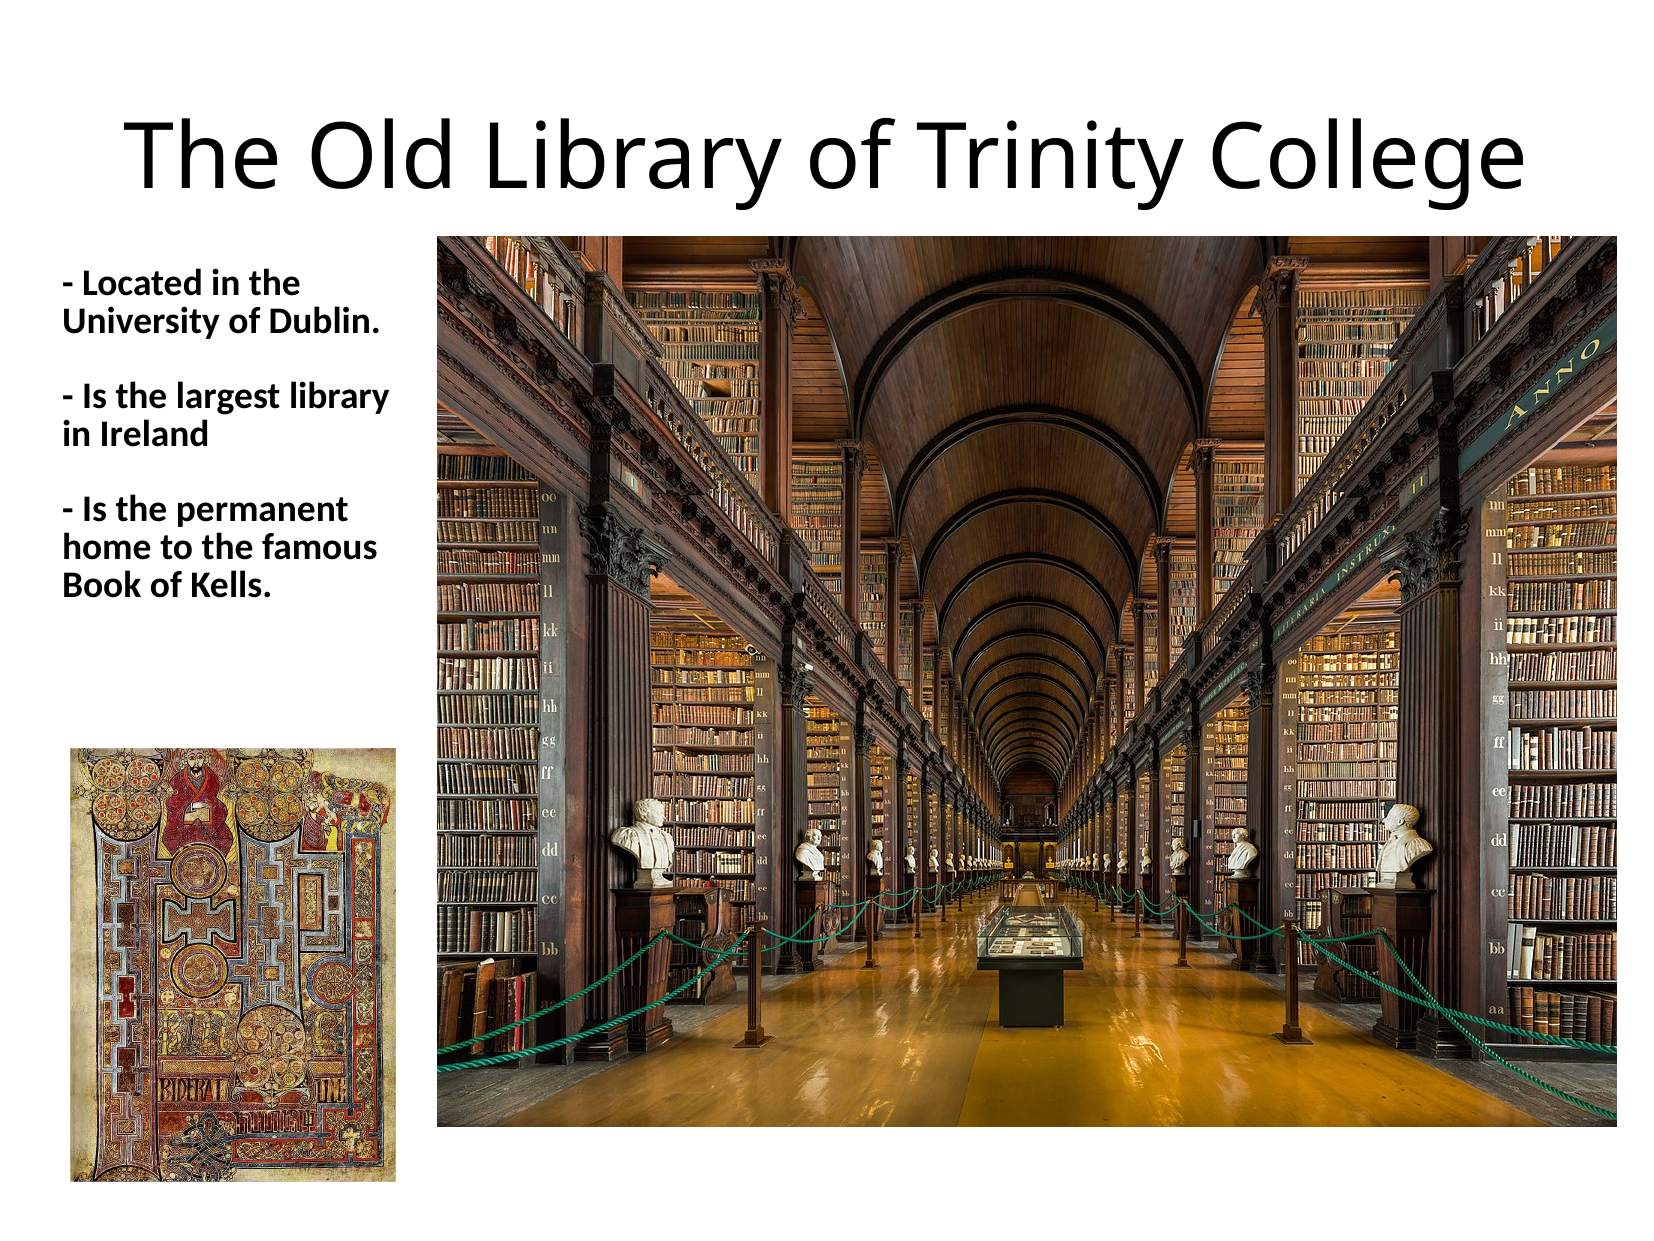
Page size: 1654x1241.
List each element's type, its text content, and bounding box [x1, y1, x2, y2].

text_box - Located in the University of Dublin. - Is the largest library in Ireland - Is the permanent home to the famous Book of Kells. [47, 259, 414, 815]
title The Old Library of Trinity College [82, 49, 1571, 257]
picture [437, 236, 1617, 1127]
picture [70, 748, 396, 1182]
